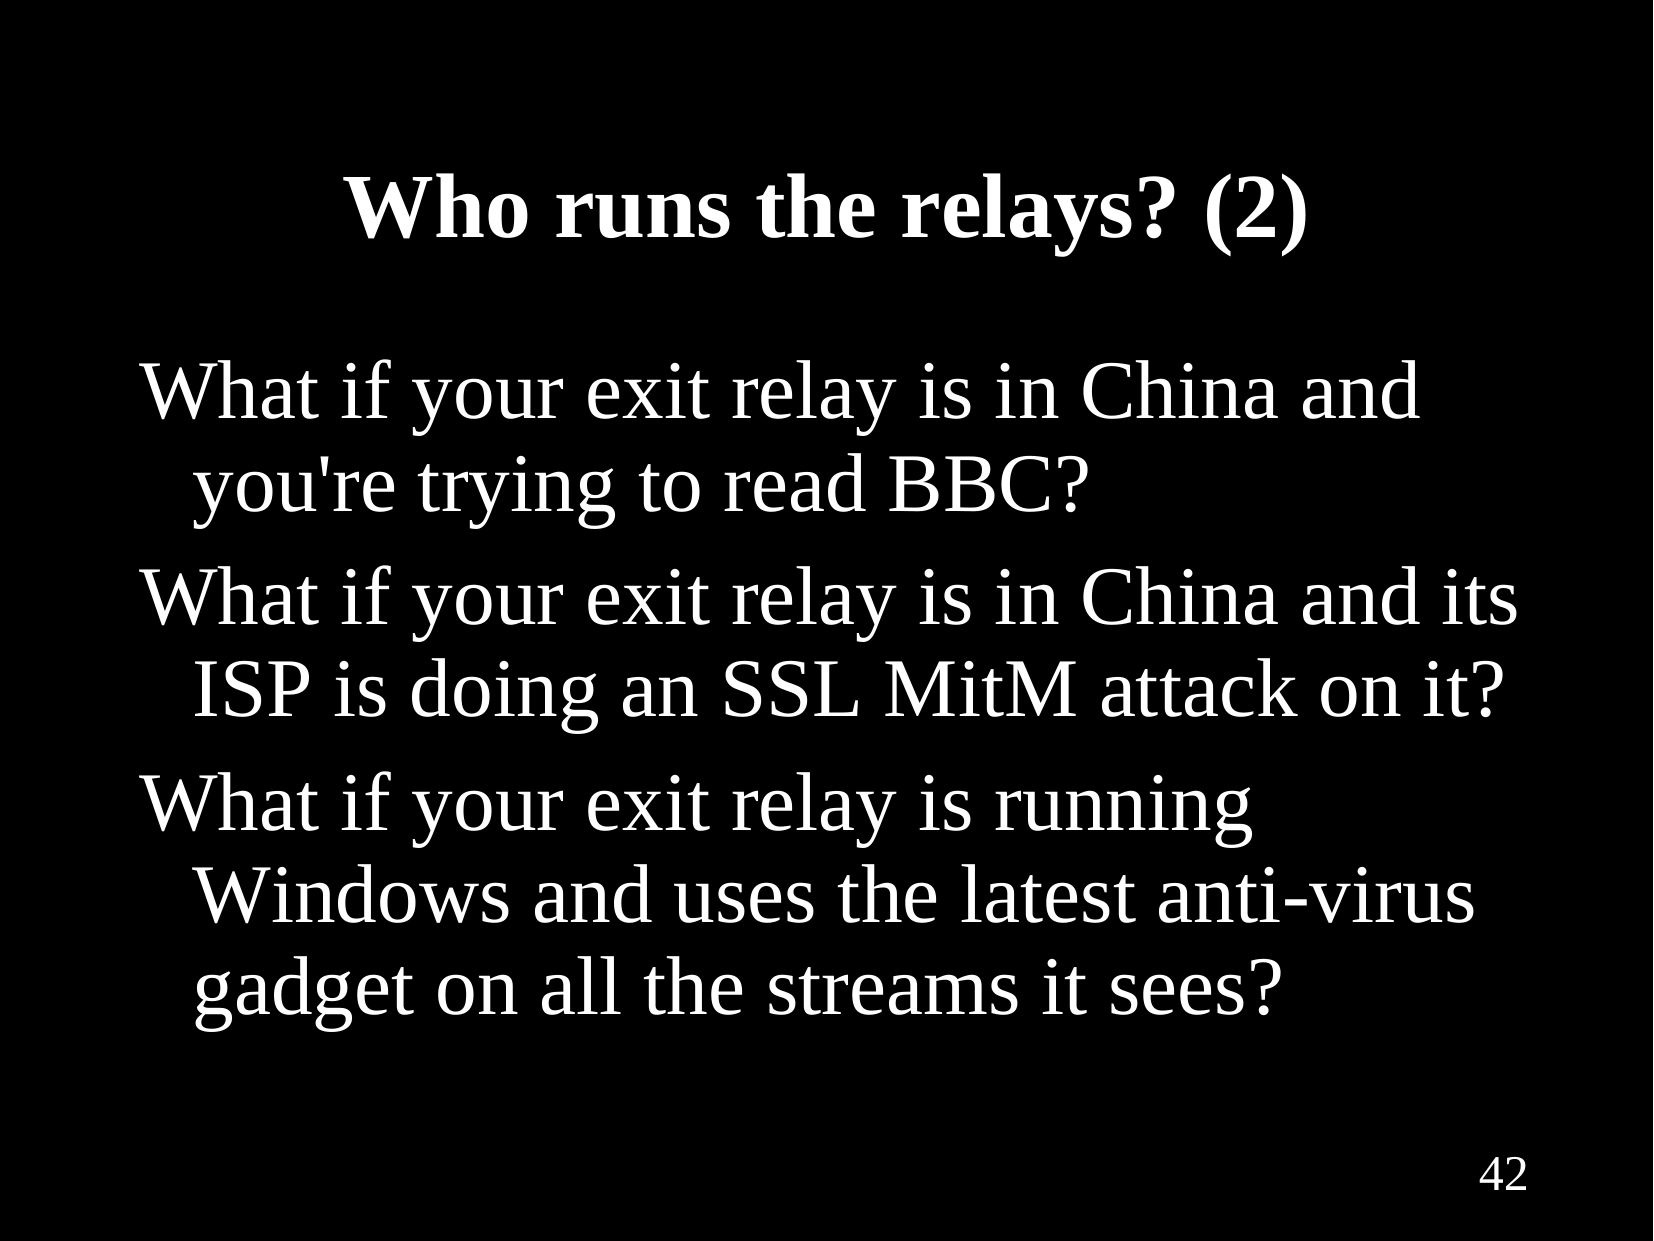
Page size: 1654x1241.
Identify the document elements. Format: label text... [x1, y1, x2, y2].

title Who runs the relays? (2) [121, 102, 1534, 311]
list What if your exit relay is in China and you're trying to read BBC? What if your exit relay is in China and its ISP is doing an SSL MitM attack on it? What if your exit relay is running Windows and uses the latest anti-virus gadget on all the streams it sees? [121, 344, 1534, 1127]
